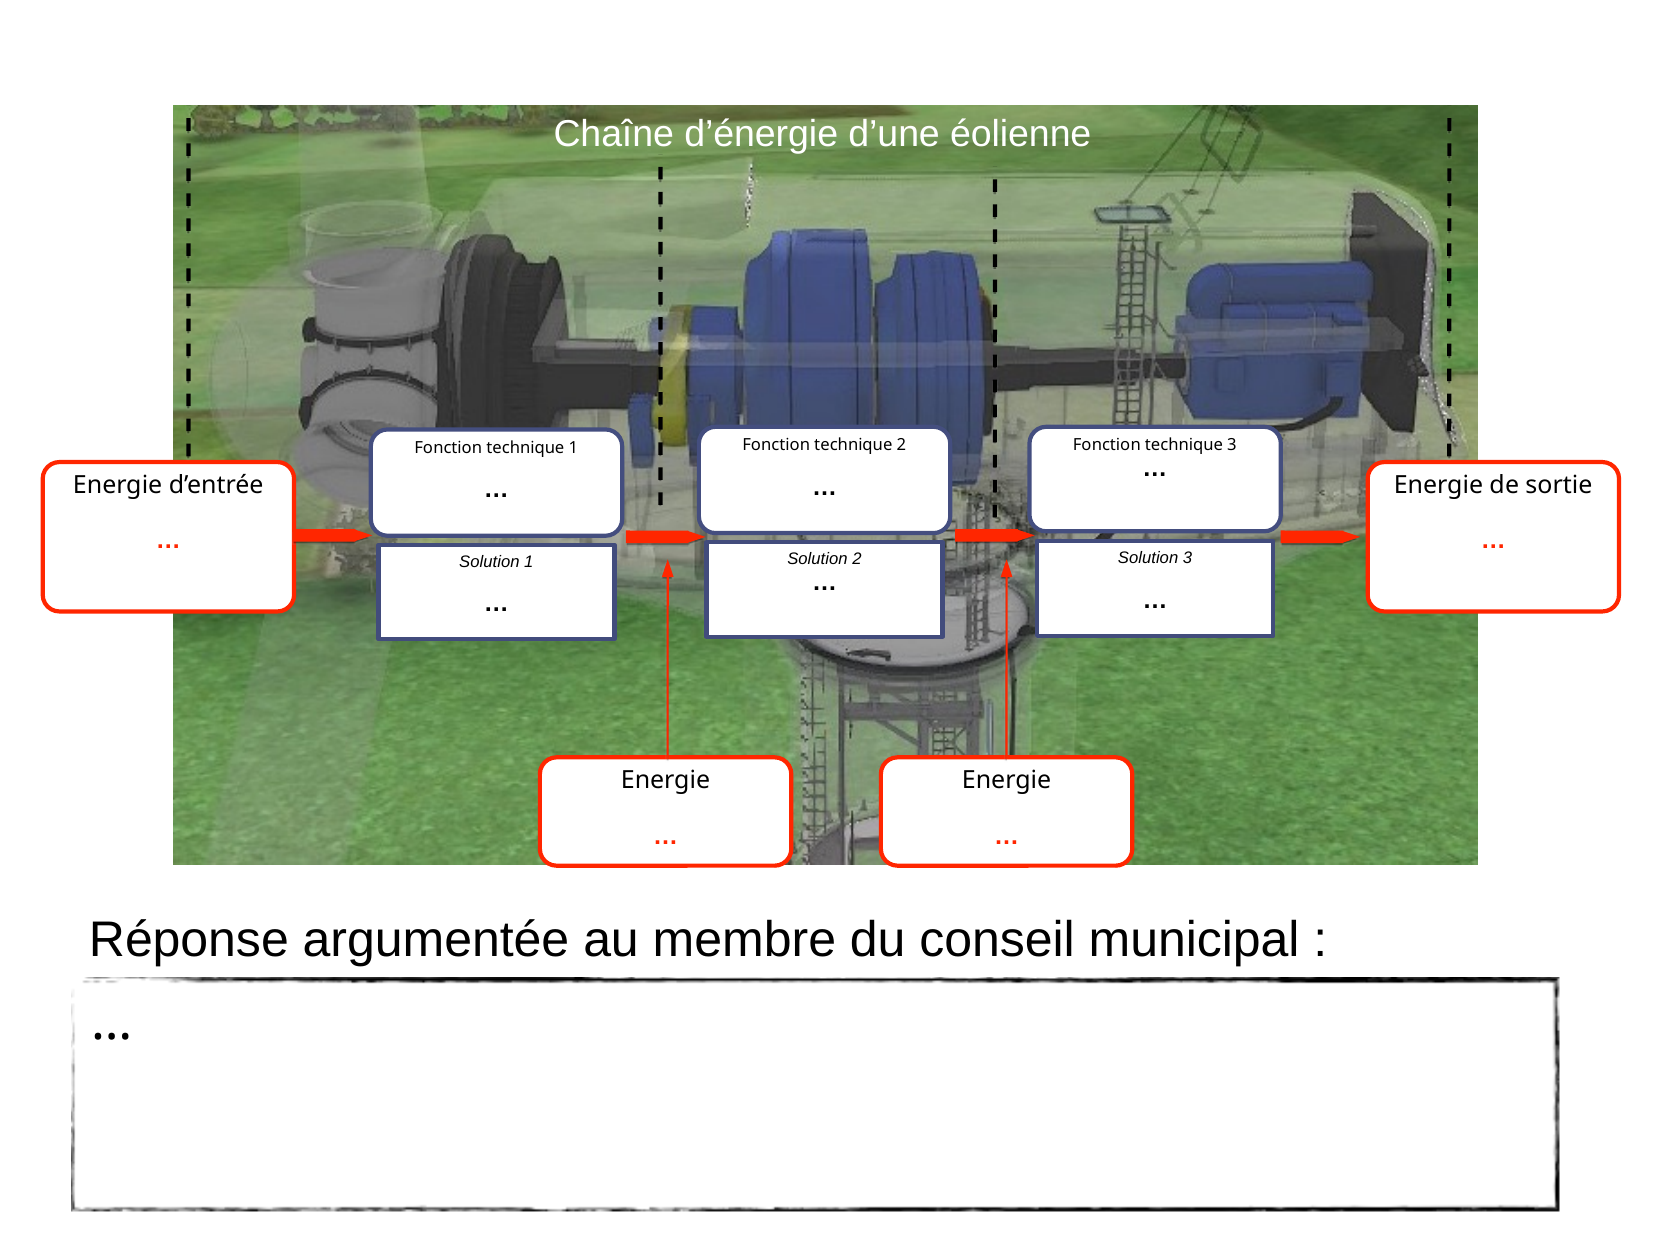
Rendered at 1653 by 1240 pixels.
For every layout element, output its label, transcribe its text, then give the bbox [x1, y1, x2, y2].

text_box Solution 3 … [1037, 541, 1273, 636]
text_box Energie de sortie … [1367, 462, 1620, 612]
text_box Réponse argumentée au membre du conseil municipal : [81, 899, 1336, 975]
text_box Chaîne d’énergie d’une éolienne [546, 106, 1099, 163]
text_box Solution 2 … [707, 542, 943, 637]
text_box Energie … [880, 757, 1133, 866]
text_box Fonction technique 3 … [1029, 426, 1281, 532]
text_box Energie … [539, 757, 792, 866]
text_box Fonction technique 2 … [698, 426, 951, 534]
text_box Energie d’entrée … [42, 462, 295, 612]
picture [71, 977, 1562, 1214]
text_box Solution 1 … [378, 545, 615, 639]
picture [173, 105, 1478, 865]
text_box Fonction technique 1 … [370, 429, 623, 536]
